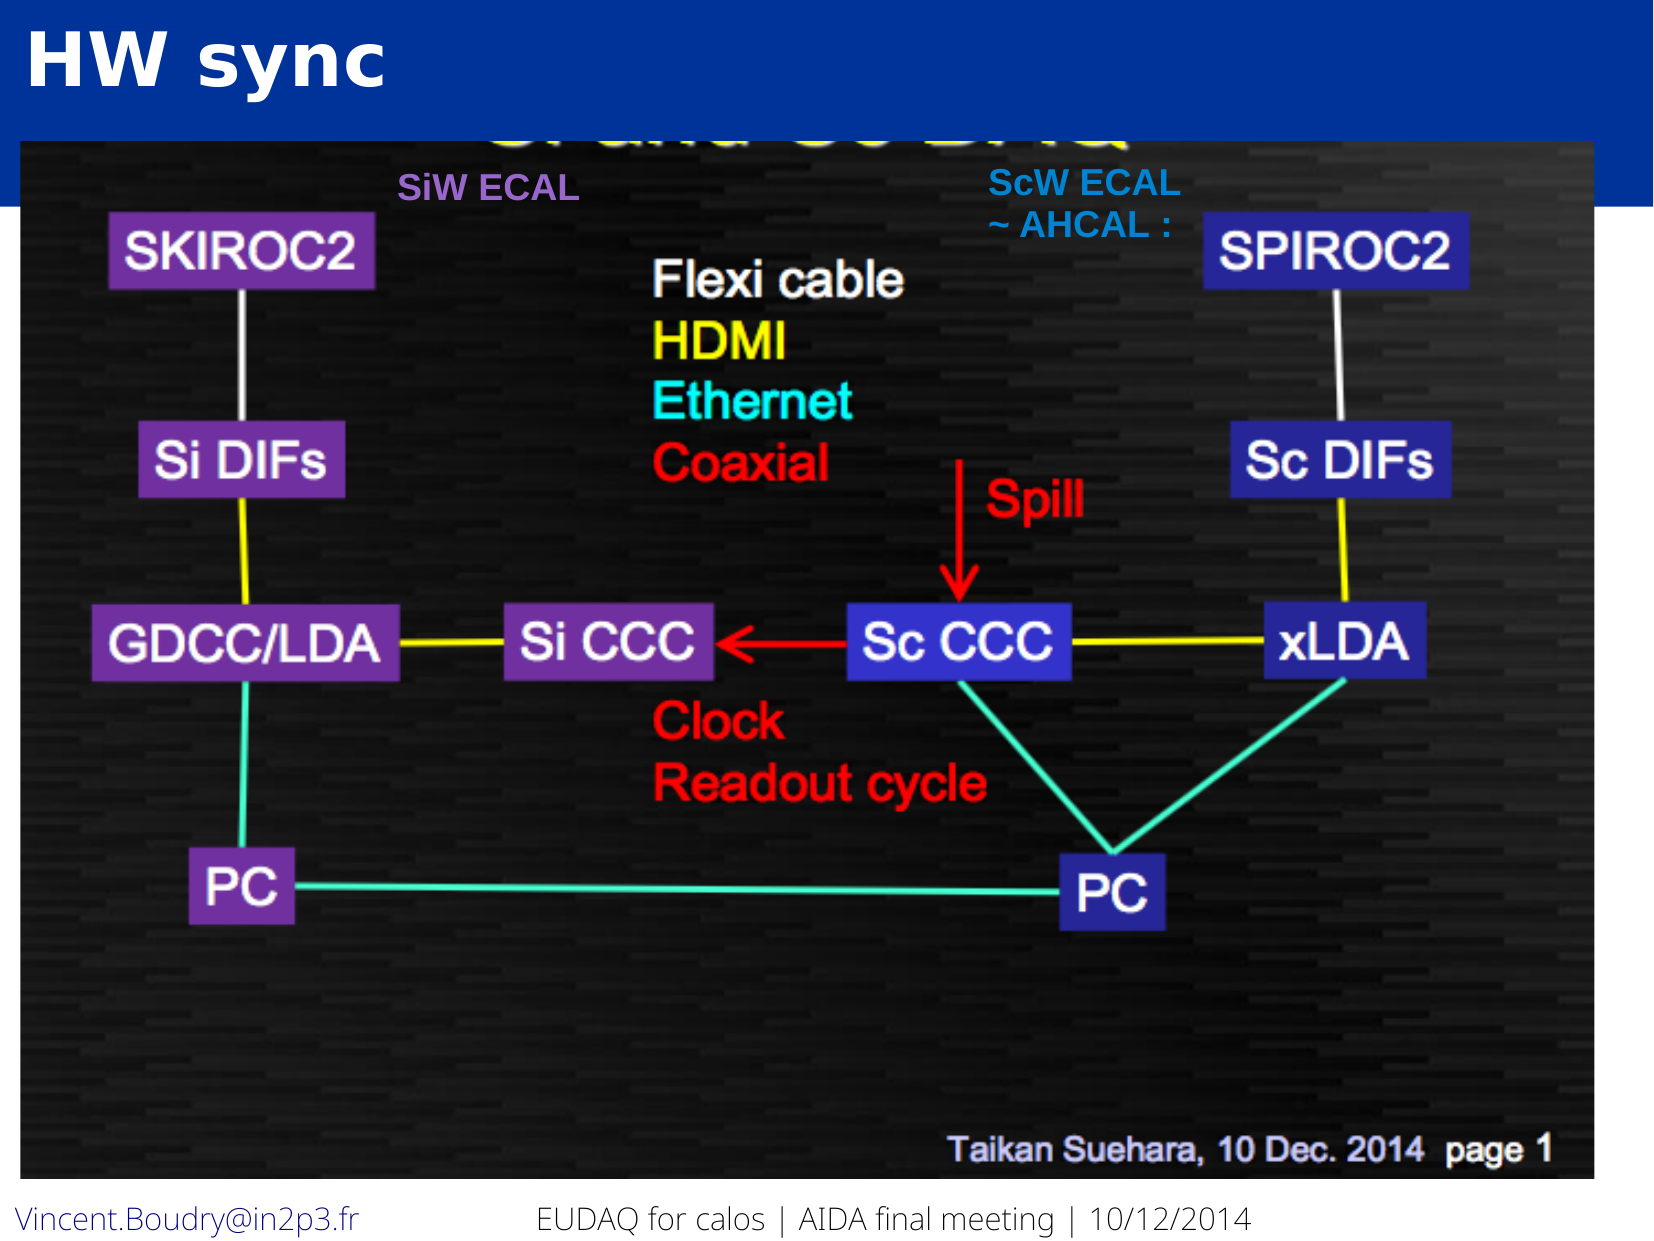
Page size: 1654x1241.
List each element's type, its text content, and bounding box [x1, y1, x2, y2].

picture [20, 141, 1595, 1179]
text_box ScW ECAL ~ AHCAL : [973, 153, 1197, 252]
title HW sync [24, 16, 1635, 191]
text_box SiW ECAL [382, 158, 596, 216]
